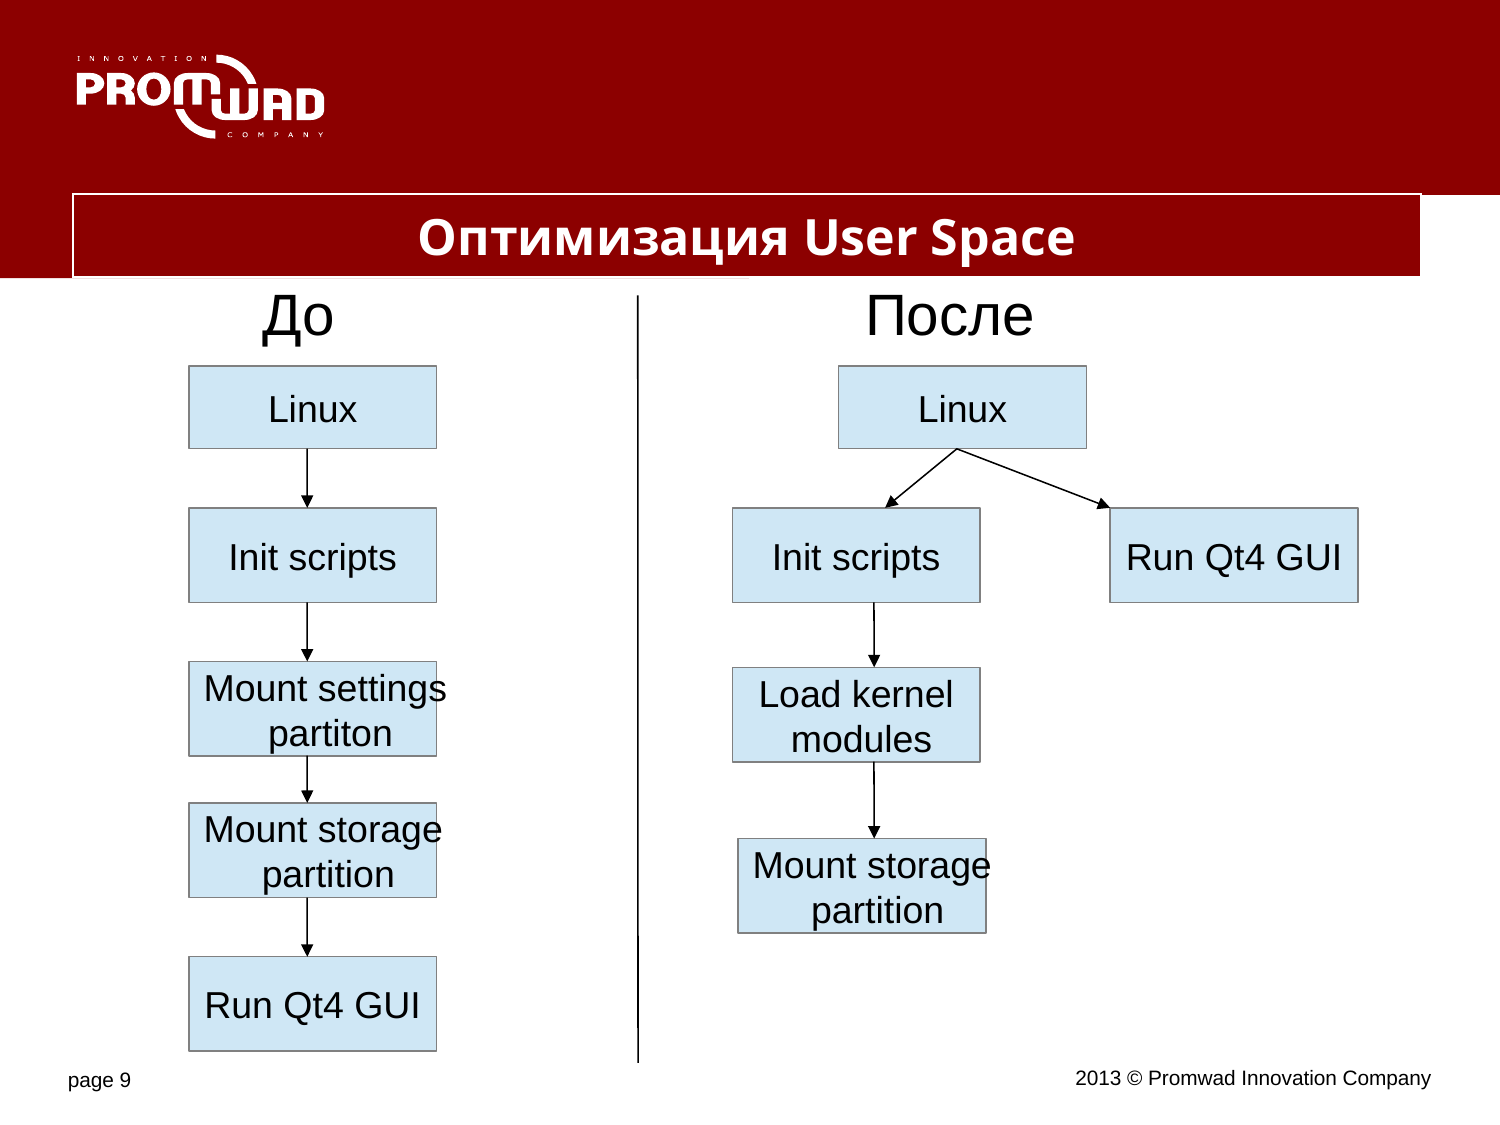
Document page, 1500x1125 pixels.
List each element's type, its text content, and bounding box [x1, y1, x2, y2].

text_box Init scripts [188, 507, 437, 603]
text_box До [247, 283, 355, 355]
text_box Run Qt4 GUI [188, 956, 437, 1052]
text_box Mount storage partition [738, 838, 986, 934]
text_box Mount storage partition [188, 803, 437, 898]
text_box Load kernel modules [732, 667, 981, 762]
text_box После [850, 283, 1135, 355]
text_box 2013 © Promwad Innovation Company [499, 1056, 1447, 1101]
text_box Linux [188, 366, 437, 449]
text_box Linux [838, 366, 1087, 449]
text_box Mount settings partiton [188, 661, 437, 756]
text_box Оптимизация User Space [72, 194, 1422, 277]
text_box Run Qt4 GUI [1110, 507, 1359, 603]
text_box Init scripts [732, 507, 981, 603]
